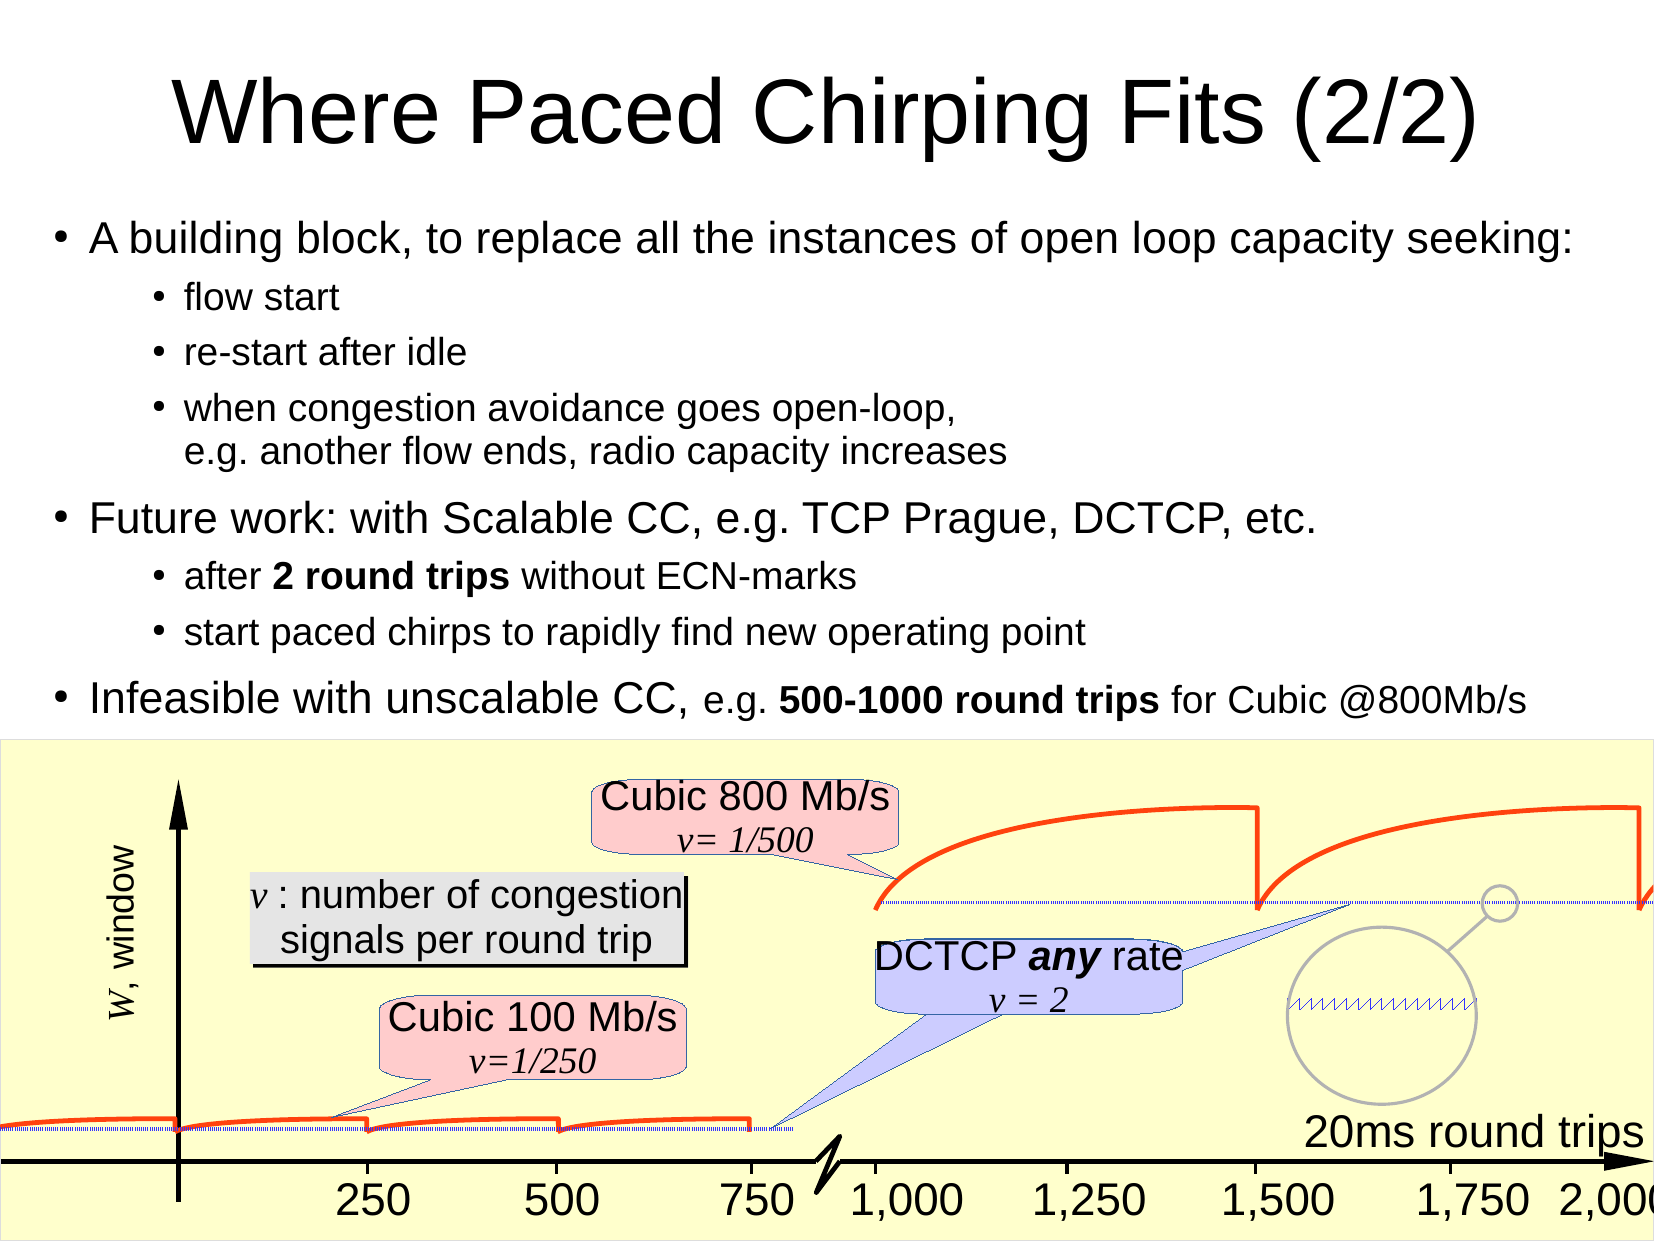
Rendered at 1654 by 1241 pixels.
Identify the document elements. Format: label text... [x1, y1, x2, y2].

text_box 1,250 [1017, 1166, 1162, 1233]
text_box DCTCP any rate v = 2 [772, 1015, 1002, 1128]
text_box 500 [509, 1166, 616, 1233]
text_box 20ms round trips [1288, 1098, 1654, 1165]
text_box 1,000 [834, 1166, 980, 1233]
text_box v : number of congestion signals per round trip [249, 872, 684, 964]
text_box DCTCP any rate v = 2 [875, 904, 1350, 1015]
text_box [0, 739, 1654, 1168]
text_box 750 [704, 1166, 811, 1233]
text_box [0, 1122, 1654, 1241]
text_box [1289, 929, 1474, 1098]
text_box 2,000 [1543, 1166, 1654, 1233]
list A building block, to replace all the instances of open loop capacity seeking: flow start re-start after idle when congestion avoidance goes open-loop, e.g. another flow ends, radio capacity increases Future work: with Scalable CC, e.g. TCP Prague, DCTCP, etc. after 2 round trips without ECN-marks start paced chirps to rapidly find new operating point Infeasible with unscalable CC, e.g. 500-1000 round trips for Cubic @800Mb/s [41, 213, 1630, 733]
text_box 1,750 [1400, 1166, 1543, 1233]
text_box W, window [92, 779, 163, 1038]
text_box 1,500 [1206, 1166, 1351, 1233]
text_box Cubic 100 Mb/s v=1/250 [331, 995, 687, 1118]
text_box [1484, 888, 1515, 919]
text_box 250 [320, 1166, 427, 1233]
text_box Cubic 800 Mb/s v= 1/500 [591, 779, 899, 880]
title Where Paced Chirping Fits (2/2) [82, 8, 1571, 213]
